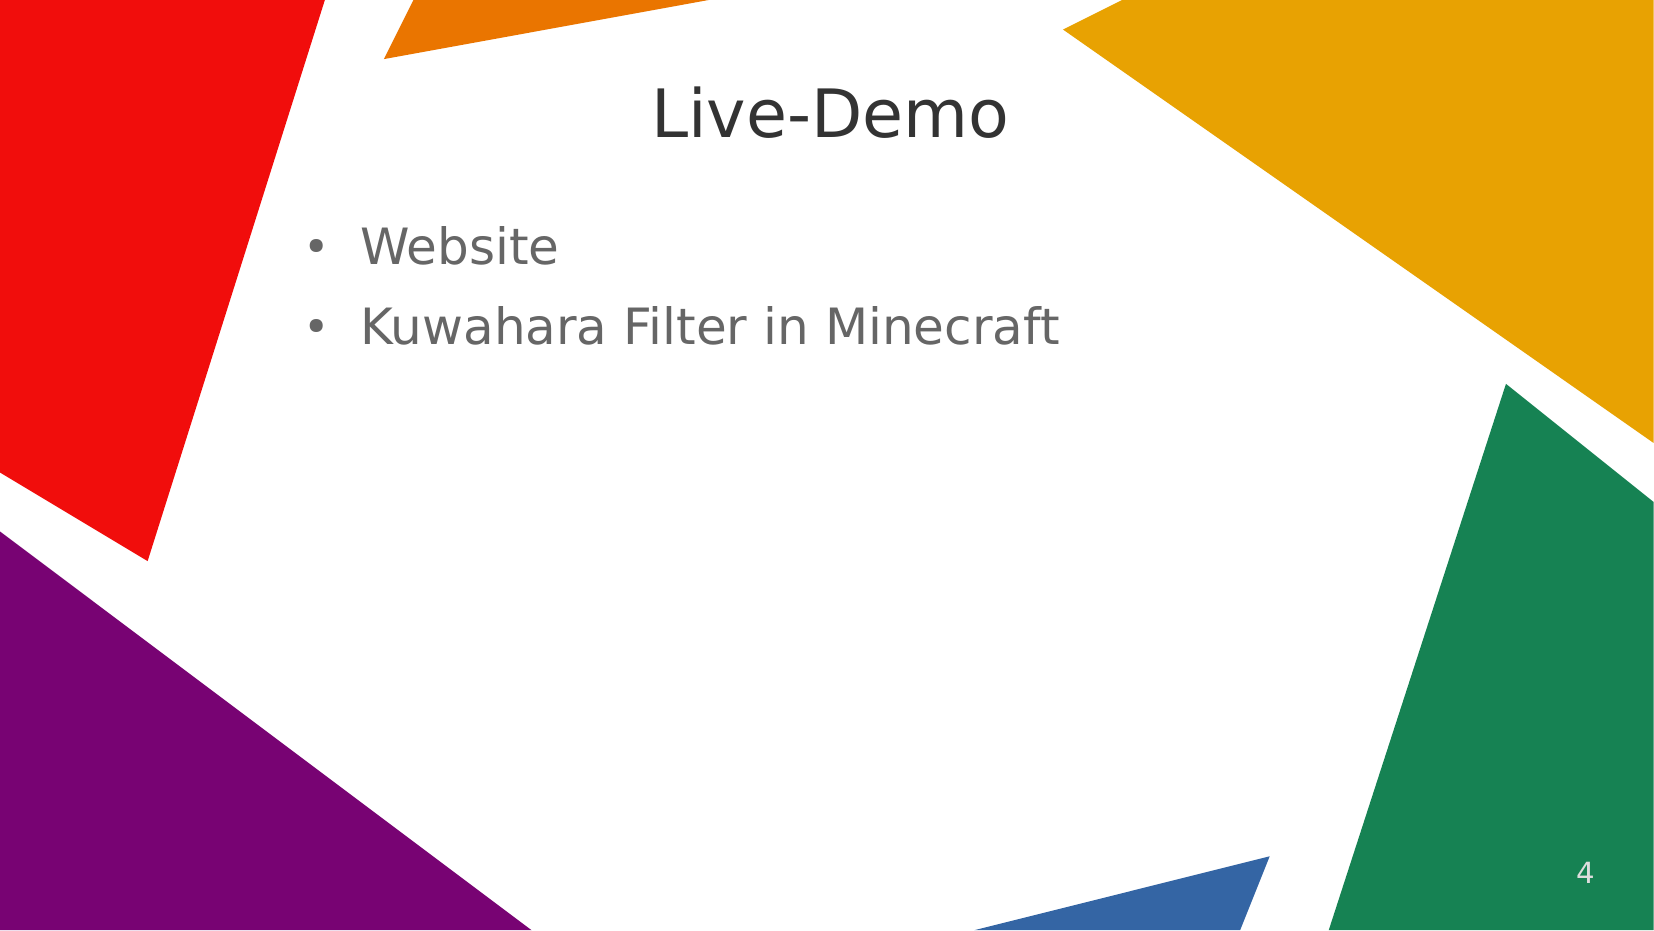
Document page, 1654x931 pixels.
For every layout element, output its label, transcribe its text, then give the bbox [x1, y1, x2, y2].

title Live-Demo [289, 37, 1372, 193]
list Website Kuwahara Filter in Minecraft [289, 217, 1372, 817]
